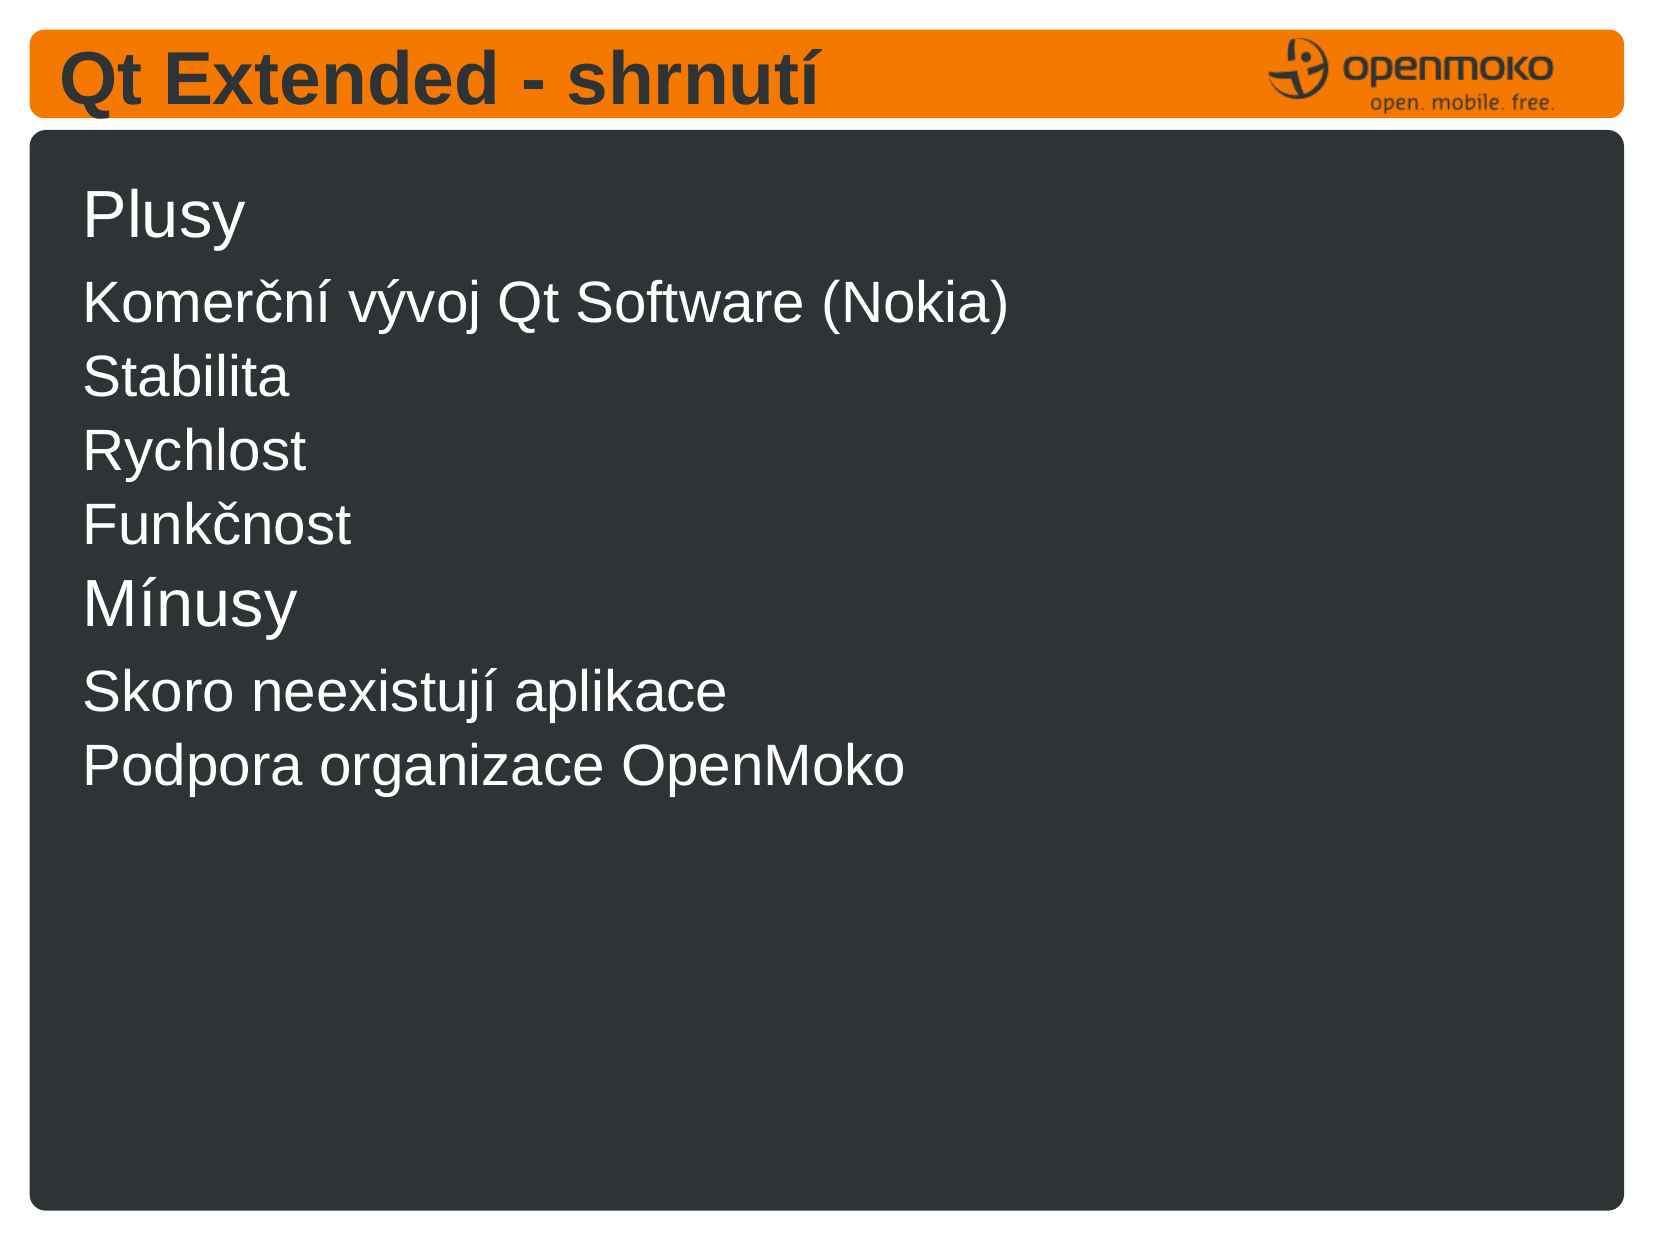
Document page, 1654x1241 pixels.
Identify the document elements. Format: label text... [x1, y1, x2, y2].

title Qt Extended - shrnutí [59, 29, 1361, 128]
list Plusy Komerční vývoj Qt Software (Nokia) Stabilita Rychlost Funkčnost Mínusy Skoro neexistují aplikace Podpora organizace OpenMoko [82, 177, 1571, 1182]
picture [1361, 38, 1554, 114]
